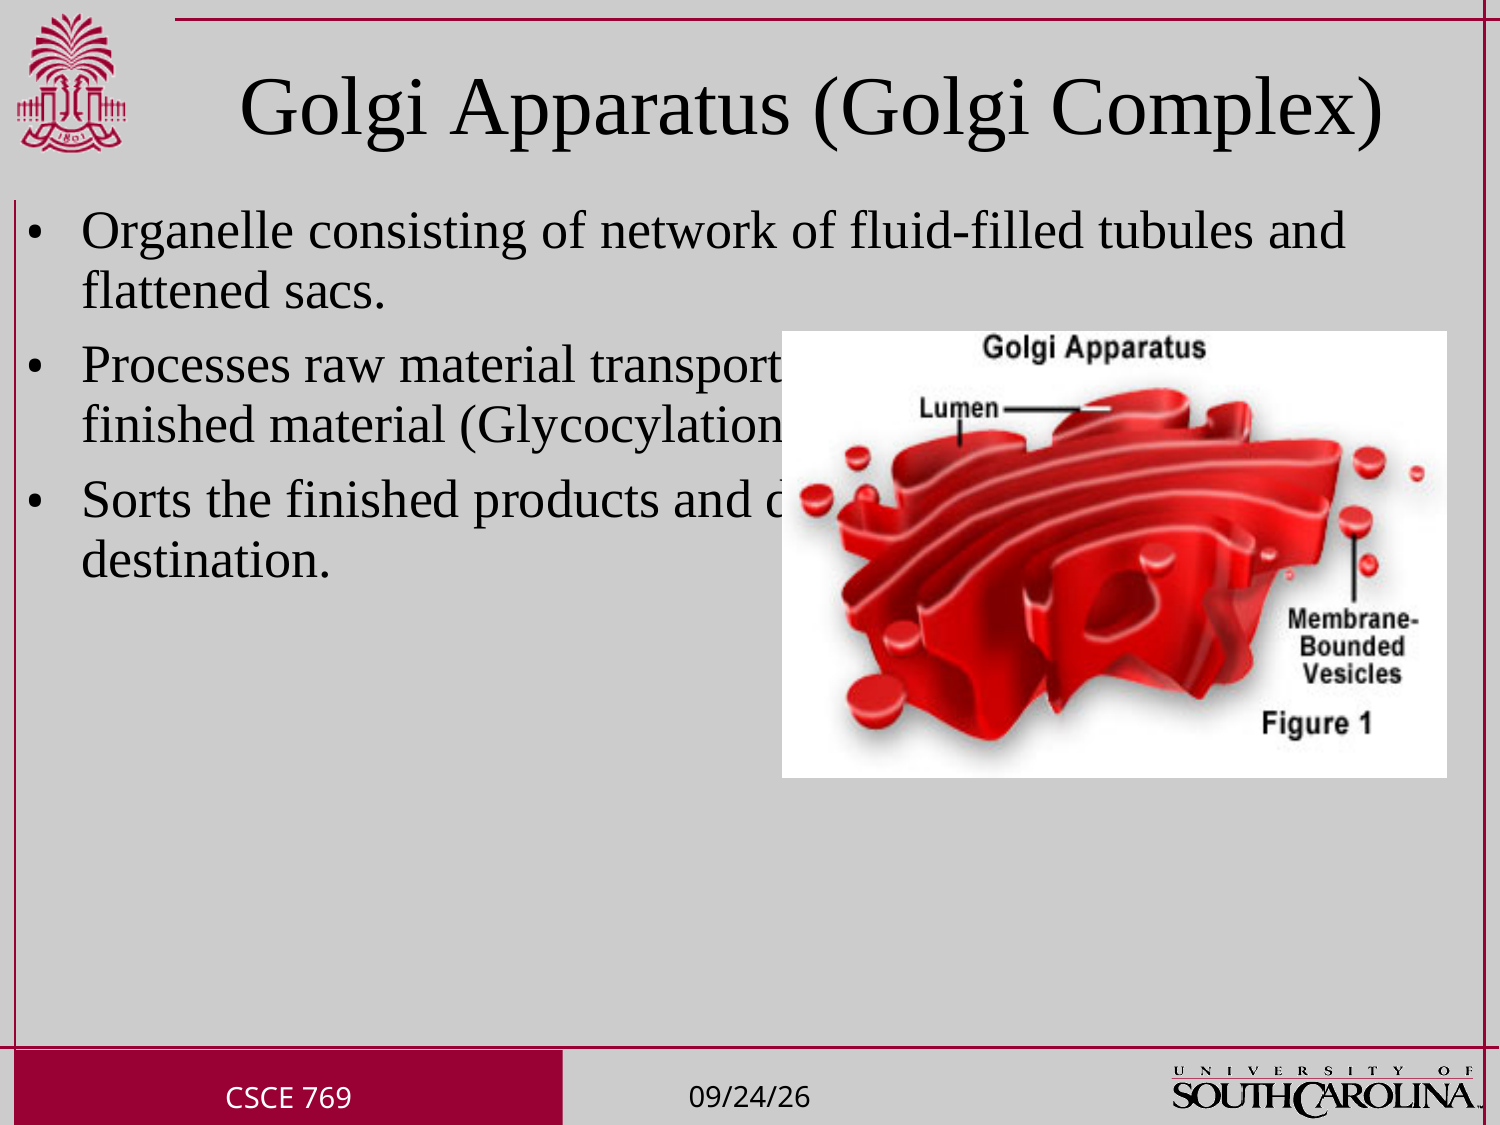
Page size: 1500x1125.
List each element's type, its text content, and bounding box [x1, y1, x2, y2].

picture [1162, 1049, 1483, 1125]
title Golgi Apparatus (Golgi Complex) [174, 32, 1450, 181]
picture [12, 12, 131, 155]
picture [782, 331, 1447, 778]
list Organelle consisting of network of fluid-filled tubules and flattened sacs. Processes raw material transported to if from the ER into finished material (Glycocylation, etc.) Sorts the finished products and directs them to their final destination. [24, 200, 733, 998]
